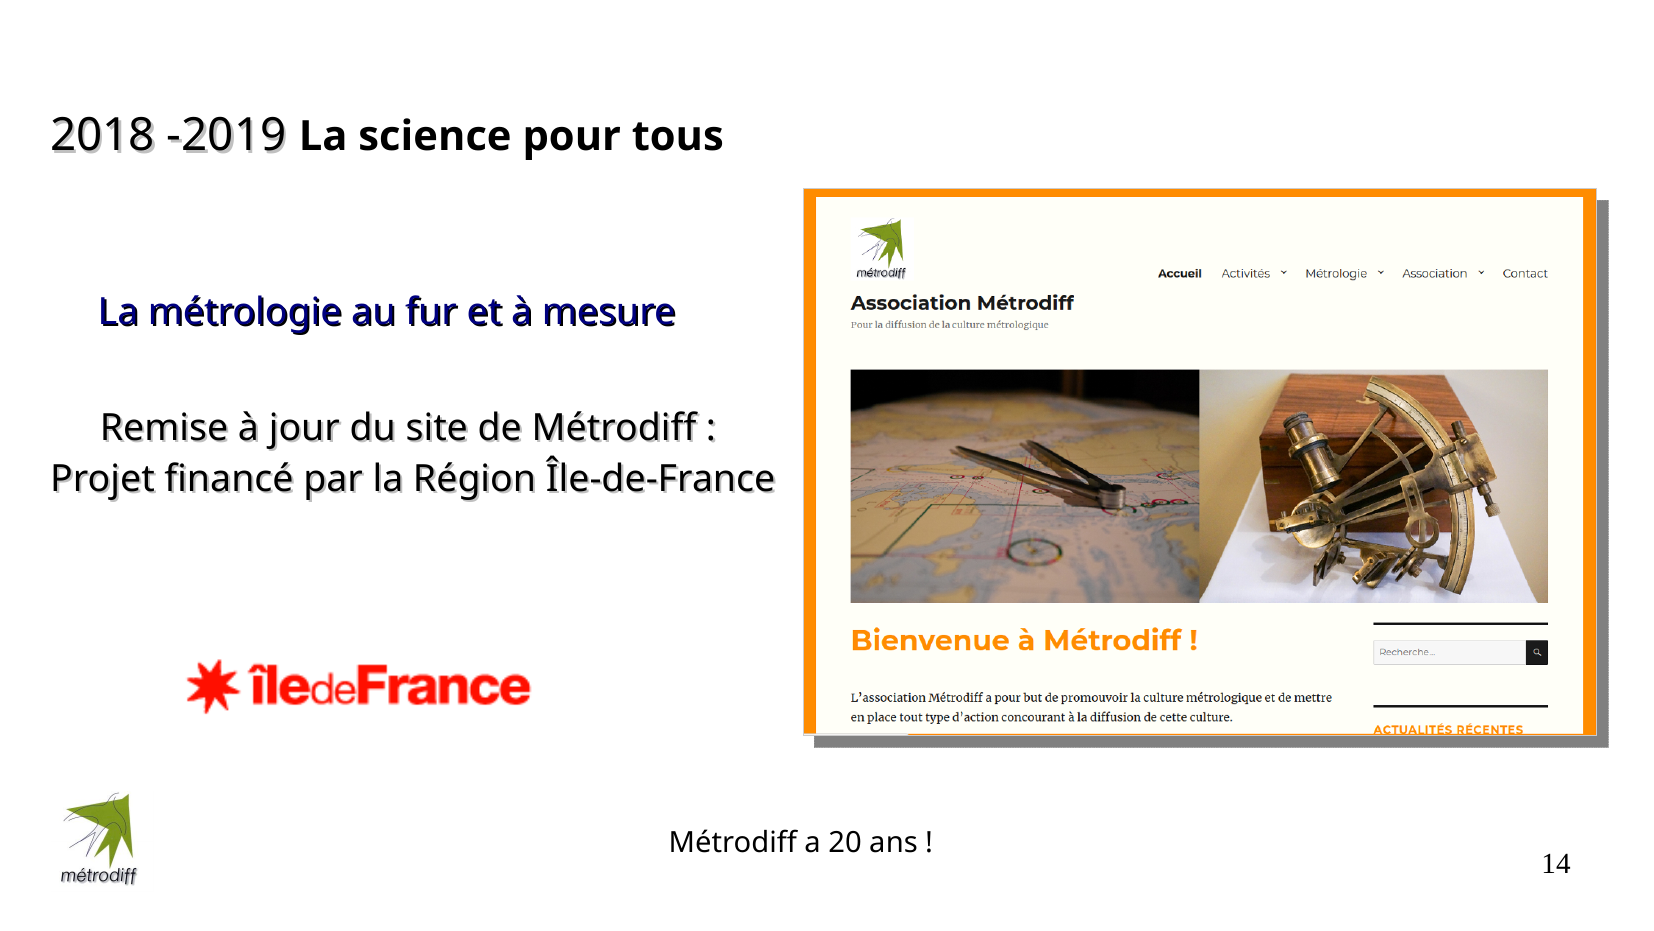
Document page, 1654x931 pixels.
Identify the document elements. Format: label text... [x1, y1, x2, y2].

text_box Remise à jour du site de Métrodiff : Projet financé par la Région Île-de-France [35, 392, 800, 532]
picture [177, 649, 544, 725]
text_box La métrologie au fur et à mesure [82, 277, 707, 355]
picture [803, 188, 1597, 736]
text_box 2018 -2019 La science pour tous [35, 94, 780, 189]
picture [51, 791, 154, 892]
